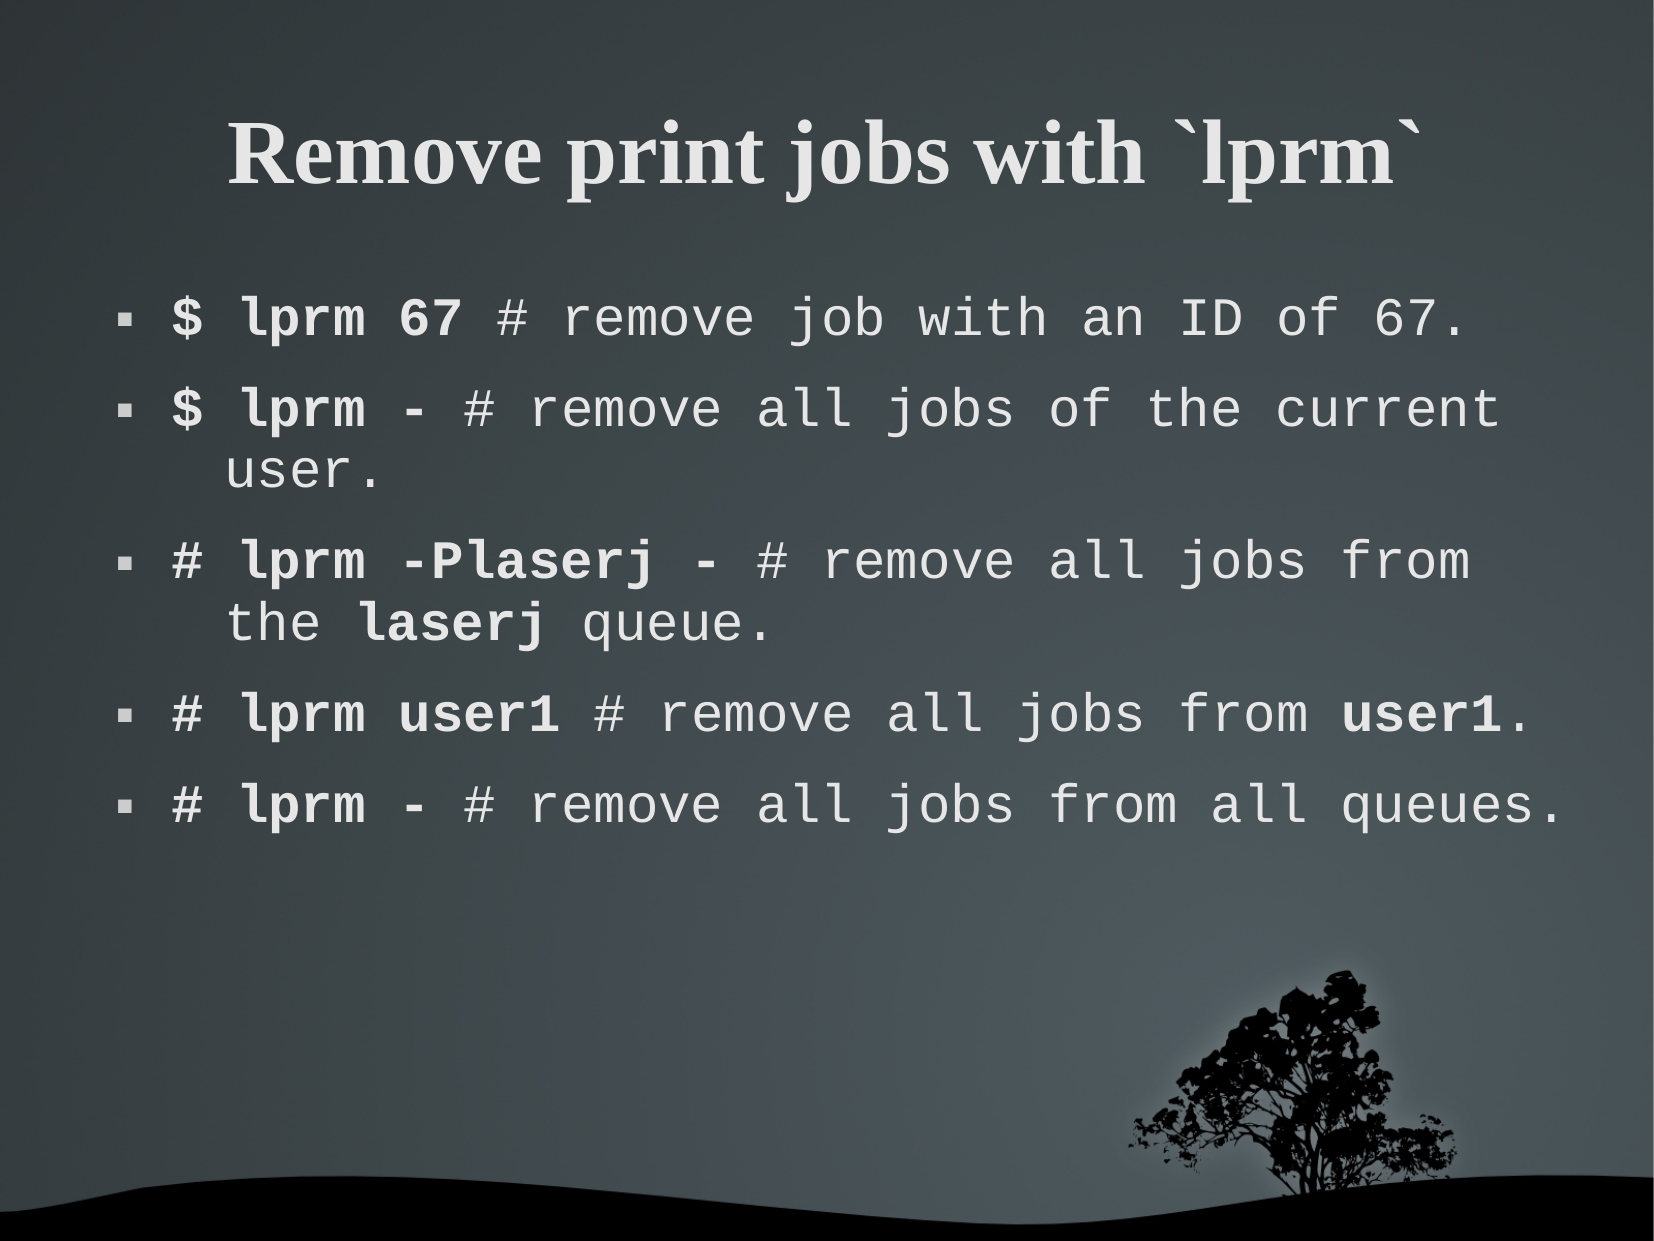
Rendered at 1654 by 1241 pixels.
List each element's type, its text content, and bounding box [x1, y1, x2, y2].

title Remove print jobs with `lprm` [82, 33, 1571, 273]
list $ lprm 67 # remove job with an ID of 67. $ lprm - # remove all jobs of the current user. # lprm -Plaserj - # remove all jobs from the laserj queue. # lprm user1 # remove all jobs from user1. # lprm - # remove all jobs from all queues. [82, 290, 1571, 1168]
picture [0, 0, 1654, 1241]
